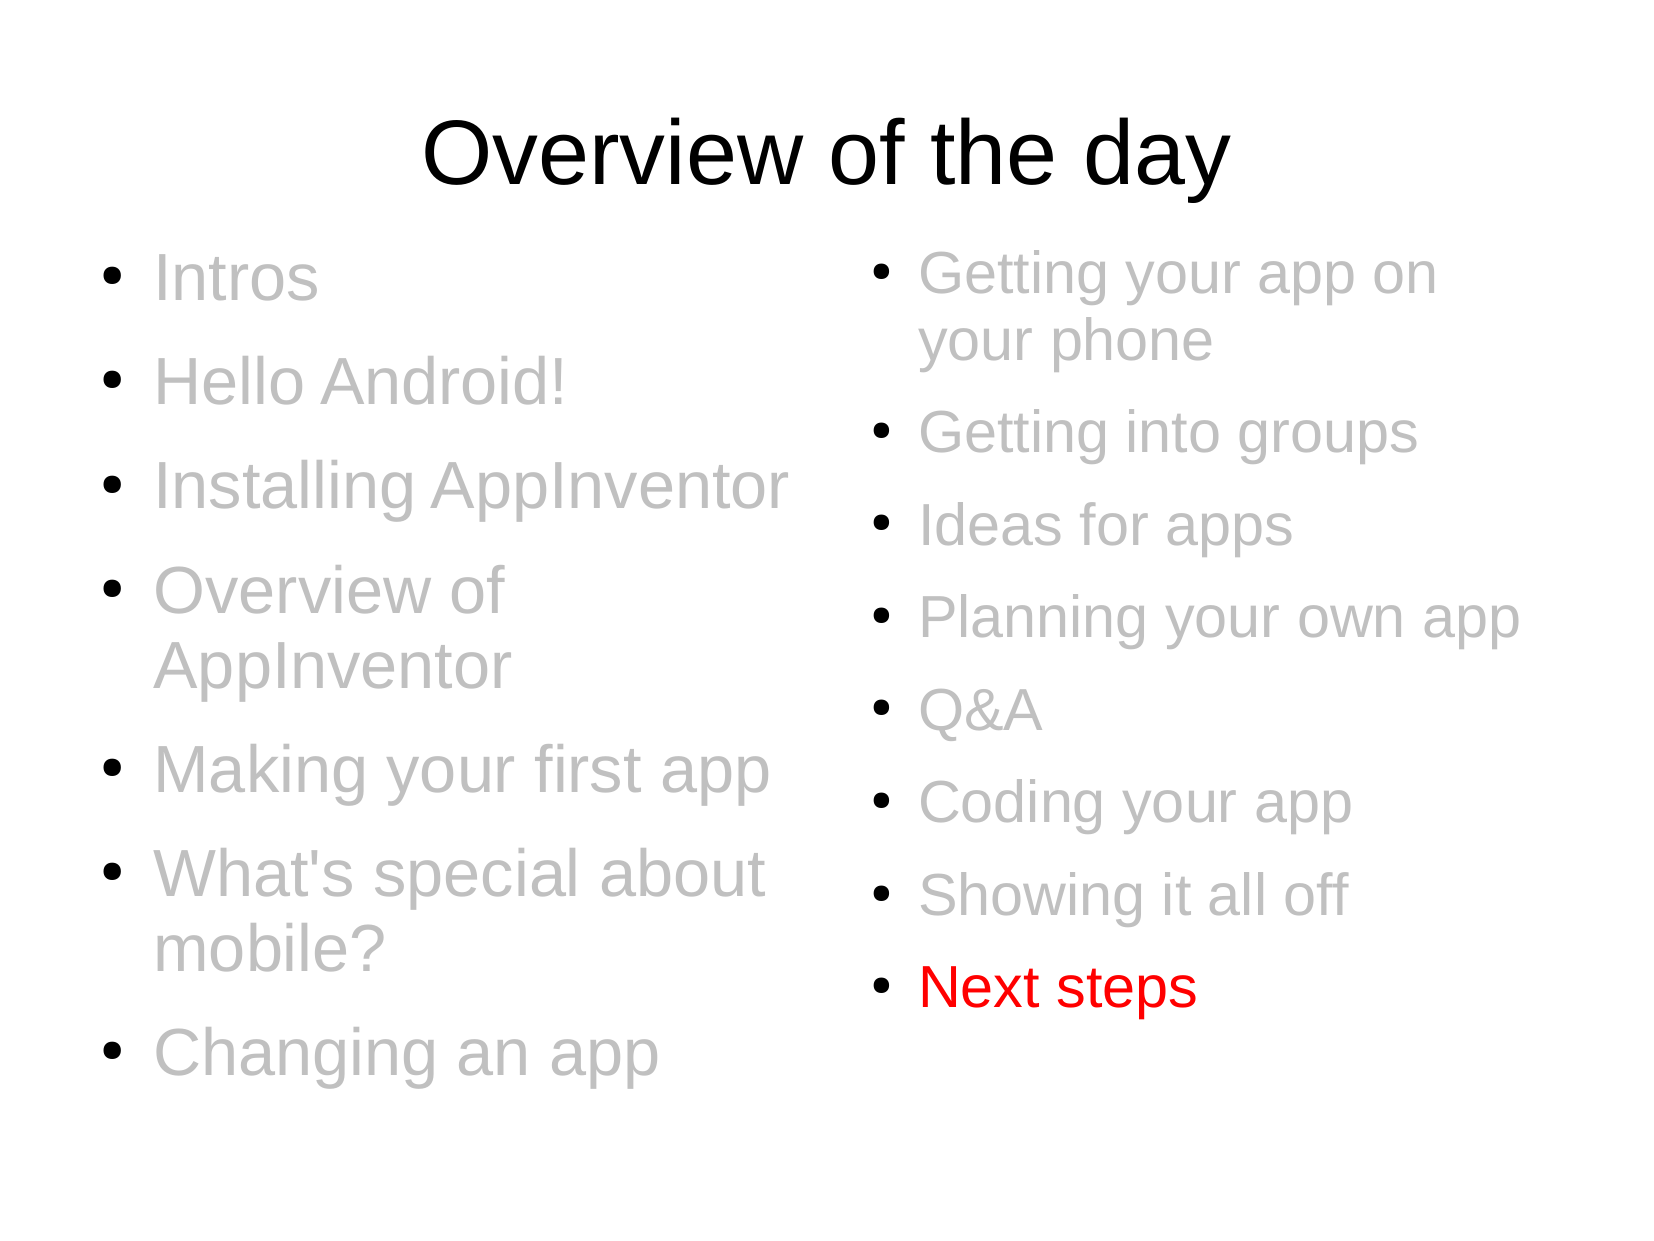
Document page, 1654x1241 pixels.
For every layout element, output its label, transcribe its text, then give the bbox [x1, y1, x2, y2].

list Intros Hello Android! Installing AppInventor Overview of AppInventor Making your first app What's special about mobile? Changing an app [82, 240, 793, 1126]
title Overview of the day [82, 49, 1571, 257]
list Getting your app on your phone Getting into groups Ideas for apps Planning your own app Q&A Coding your app Showing it all off Next steps [855, 240, 1566, 1025]
